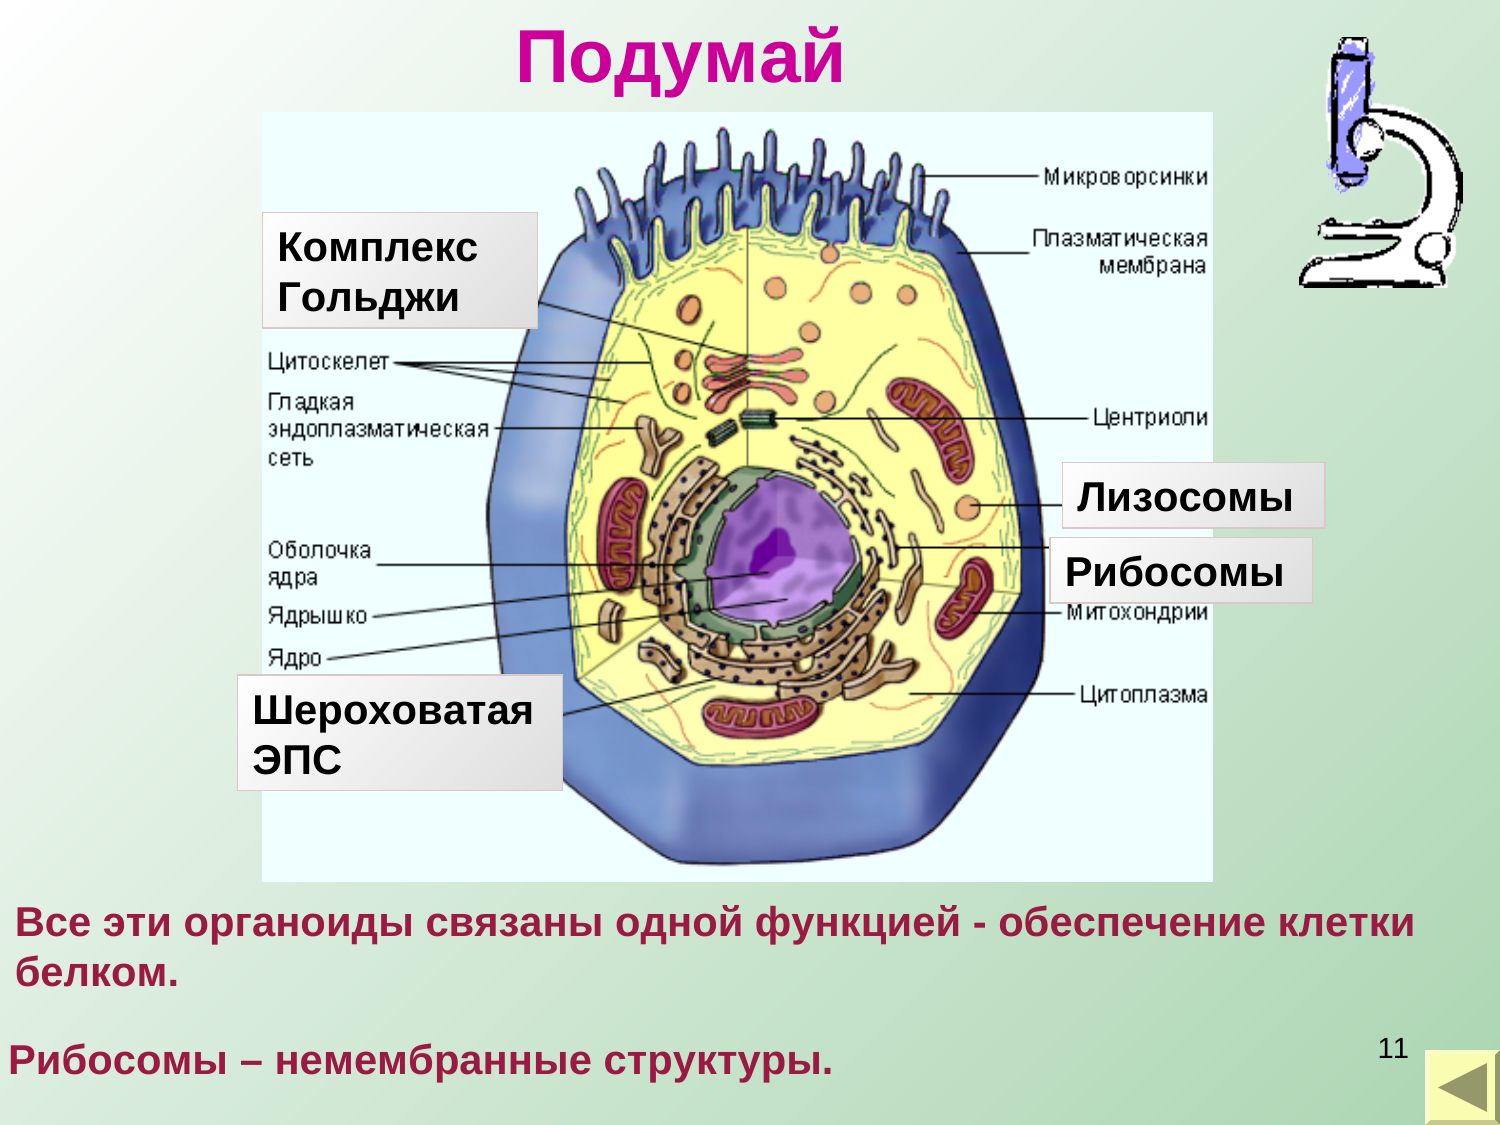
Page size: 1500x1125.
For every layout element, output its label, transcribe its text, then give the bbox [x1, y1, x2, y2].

text_box Все эти органоиды связаны одной функцией - обеспечение клетки белком. [0, 887, 1500, 1003]
text_box Подумай [500, 0, 883, 106]
picture [1299, 37, 1463, 288]
text_box Рибосомы – немембранные структуры. [0, 1025, 849, 1091]
text_box Рибосомы [1049, 537, 1313, 604]
text_box Комплекс Гольджи [262, 212, 538, 328]
picture [262, 112, 1213, 882]
text_box Лизосомы [1062, 462, 1326, 529]
text_box [1427, 1050, 1500, 1125]
text_box Шероховатая ЭПС [237, 674, 563, 791]
